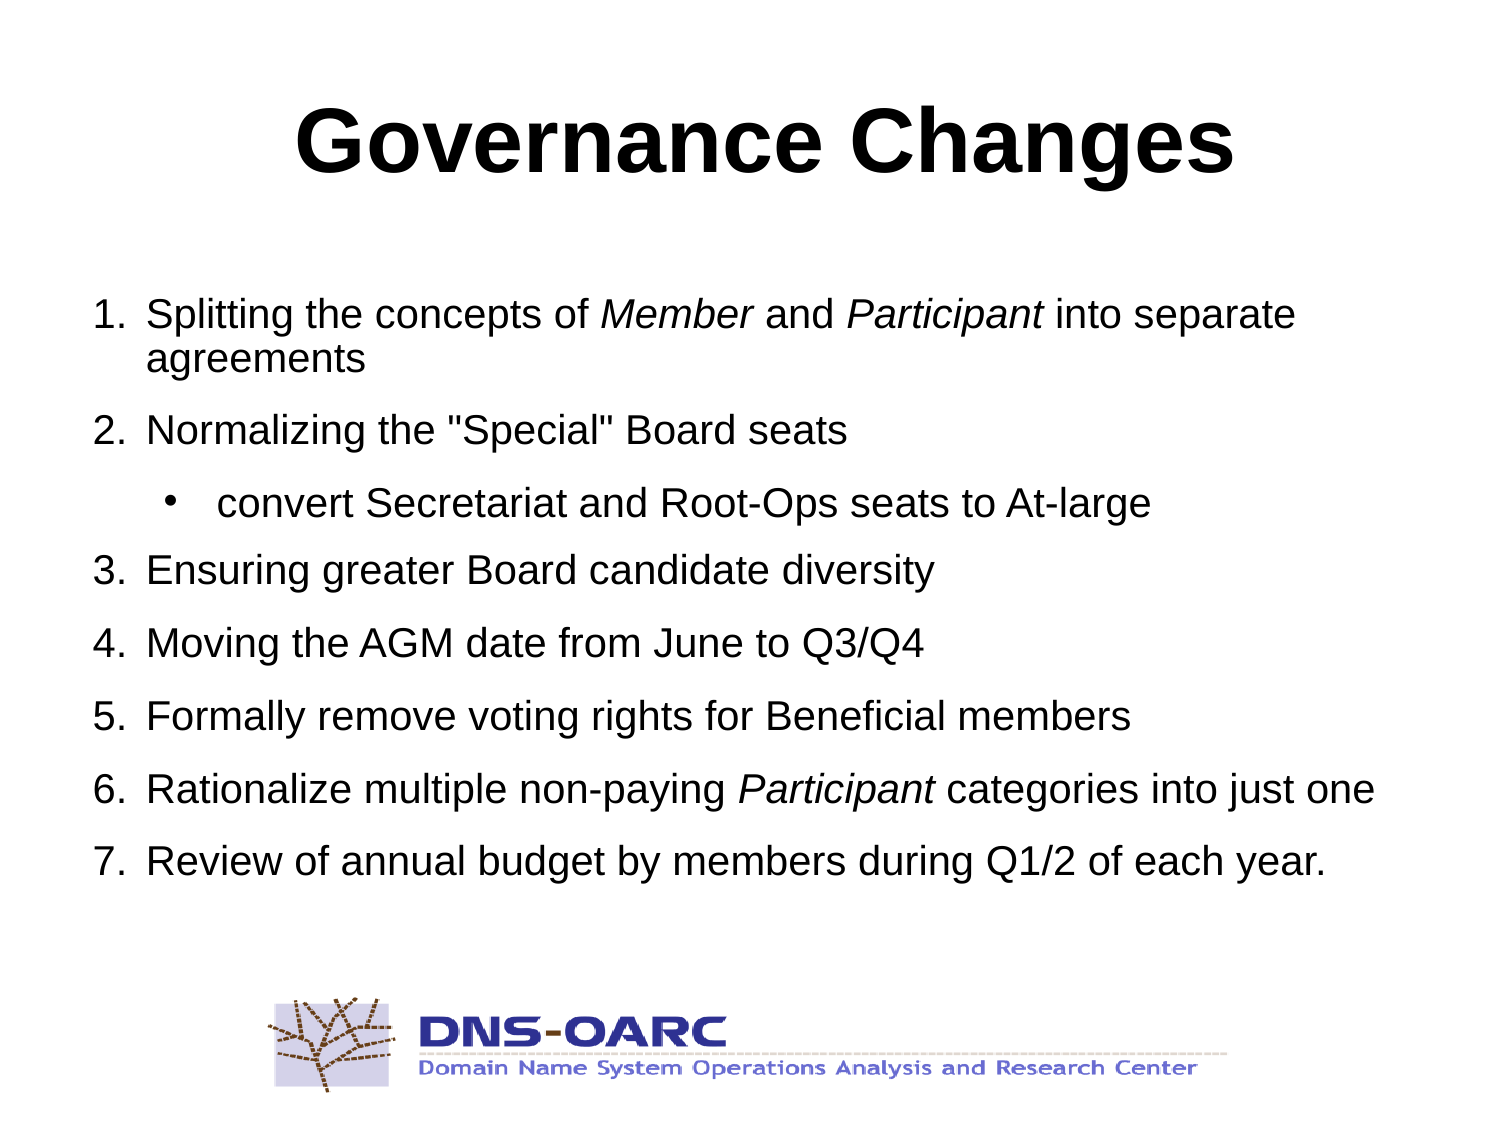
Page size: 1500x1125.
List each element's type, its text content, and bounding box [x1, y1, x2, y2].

picture [214, 991, 1259, 1099]
subtitle Splitting the concepts of Member and Participant into separate agreements Normalizing the "Special" Board seats convert Secretariat and Root-Ops seats to At-large Ensuring greater Board candidate diversity Moving the AGM date from June to Q3/Q4 Formally remove voting rights for Beneficial members Rationalize multiple non-paying Participant categories into just one Review of annual budget by members during Q1/2 of each year. [75, 263, 1425, 916]
title Governance Changes [75, 44, 1425, 233]
